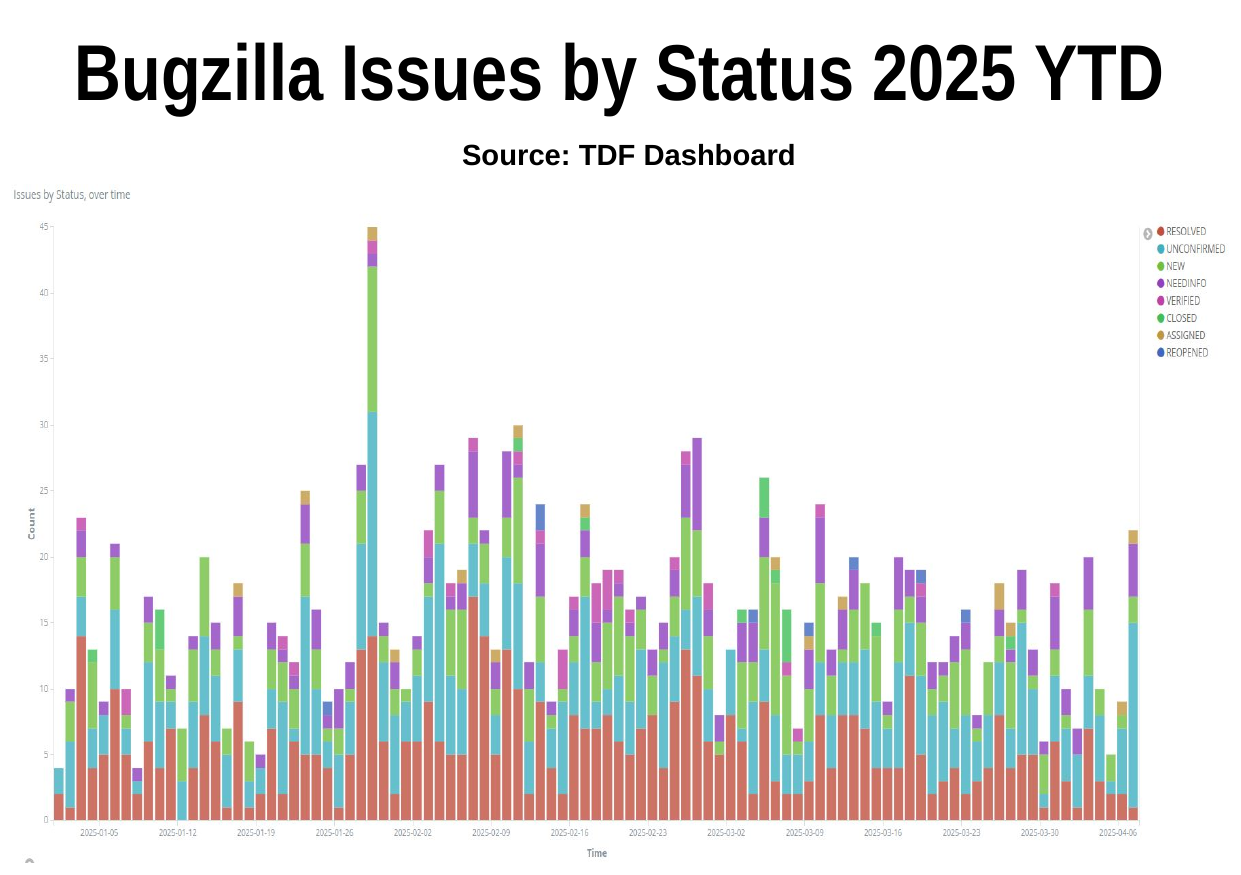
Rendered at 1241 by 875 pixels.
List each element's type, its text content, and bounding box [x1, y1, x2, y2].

text_box Source: TDF Dashboard [447, 131, 812, 184]
picture [11, 184, 1229, 863]
title Bugzilla Issues by Status 2025 YTD [11, 12, 1229, 132]
